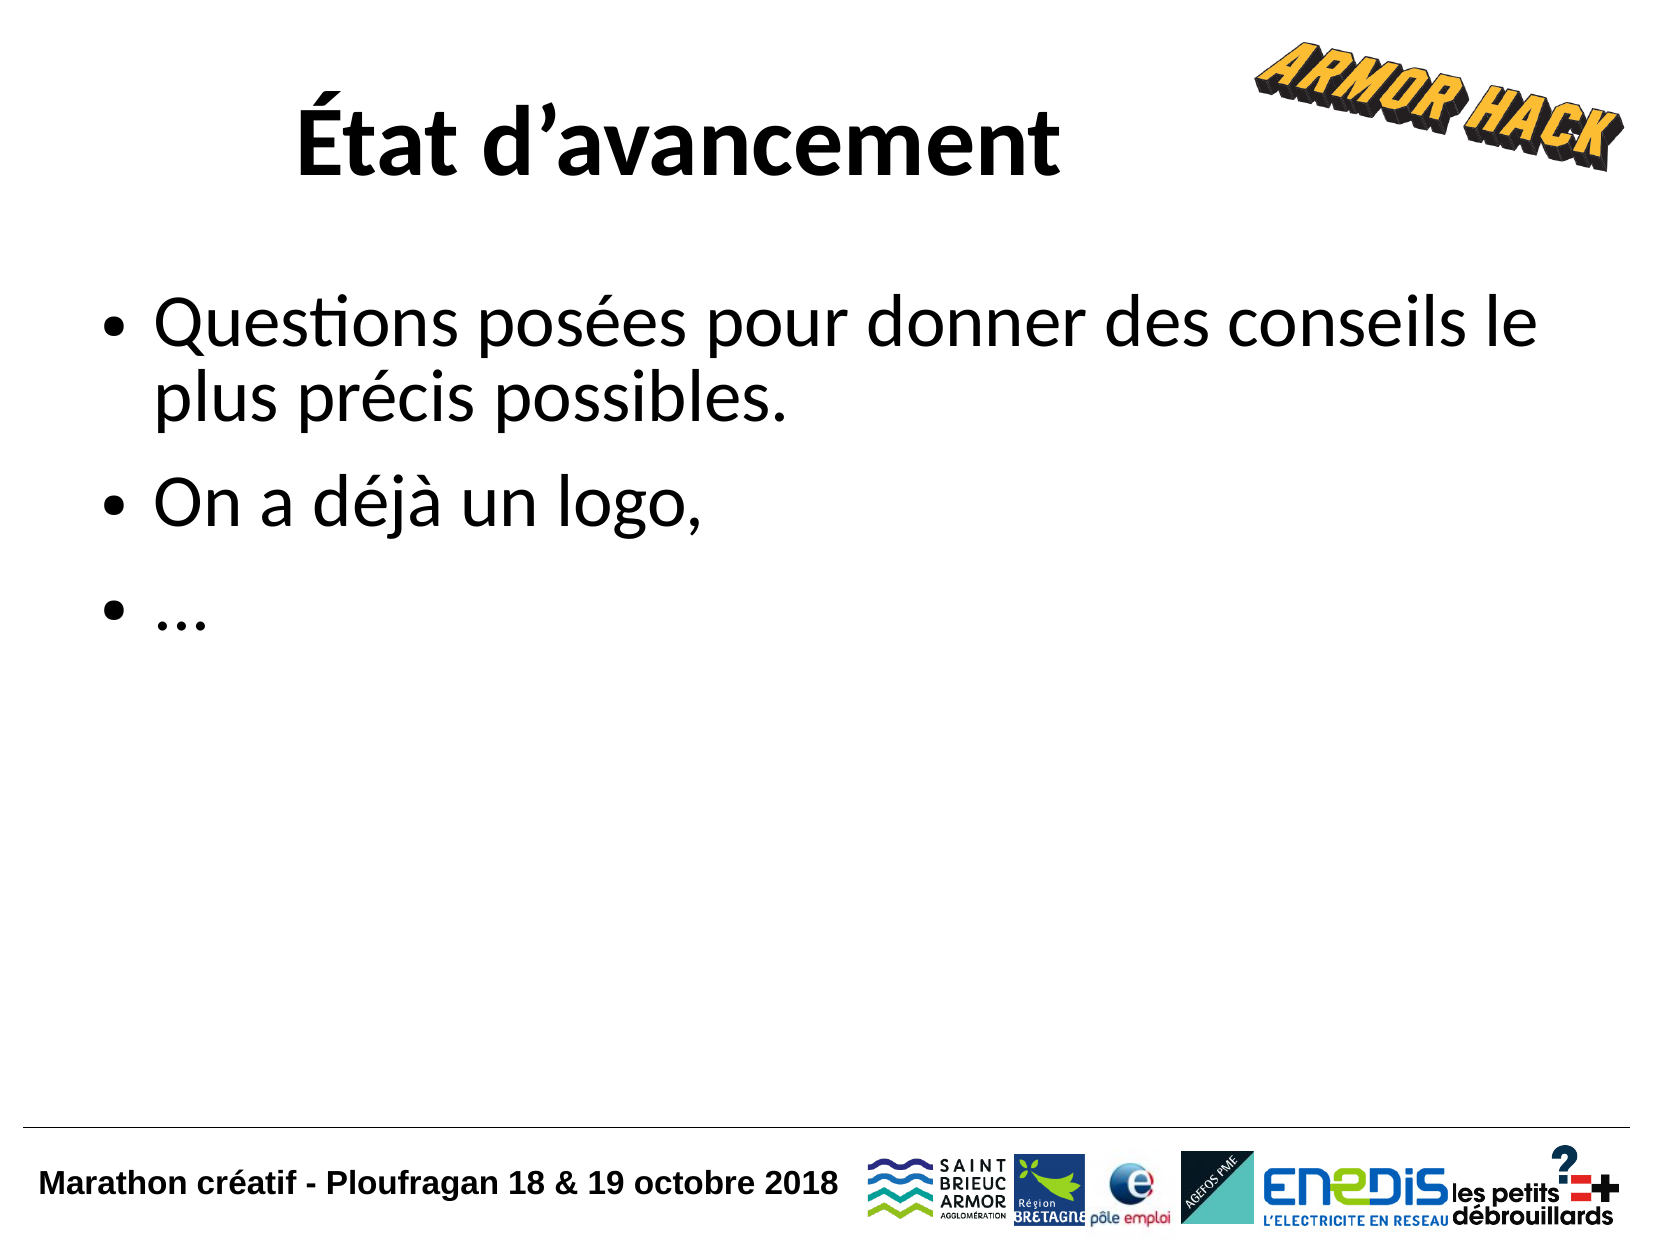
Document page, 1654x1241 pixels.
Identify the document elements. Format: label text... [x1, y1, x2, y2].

picture [1248, 35, 1630, 178]
picture [1181, 1151, 1254, 1225]
title État d’avancement [11, 47, 1347, 255]
picture [866, 1149, 1176, 1241]
text_box Marathon créatif - Ploufragan 18 & 19 octobre 2018 [23, 1157, 866, 1211]
list Questions posées pour donner des conseils le plus précis possibles. On a déjà un logo, ... [82, 290, 1571, 1109]
picture [1259, 1145, 1619, 1241]
